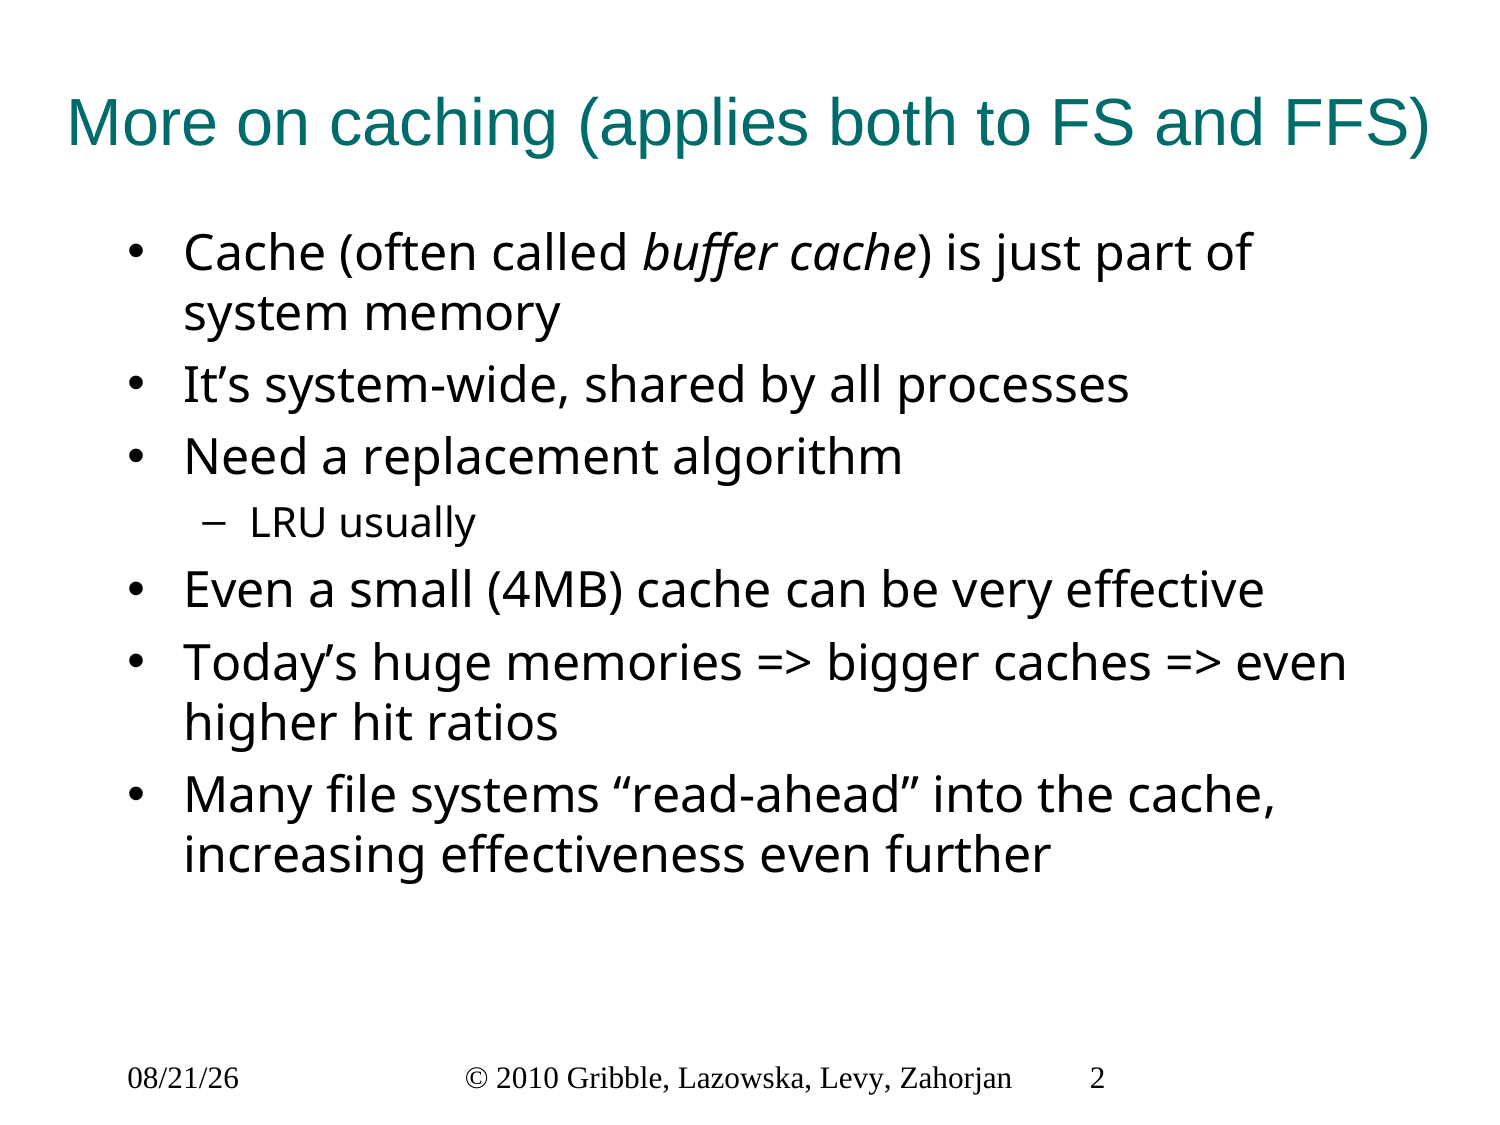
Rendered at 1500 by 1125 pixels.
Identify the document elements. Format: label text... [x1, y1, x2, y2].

list Cache (often called buffer cache) is just part of system memory It’s system-wide, shared by all processes Need a replacement algorithm LRU usually Even a small (4MB) cache can be very effective Today’s huge memories => bigger caches => even higher hit ratios Many file systems “read-ahead” into the cache, increasing effectiveness even further [112, 212, 1388, 1025]
title More on caching (applies both to FS and FFS) [0, 62, 1500, 175]
